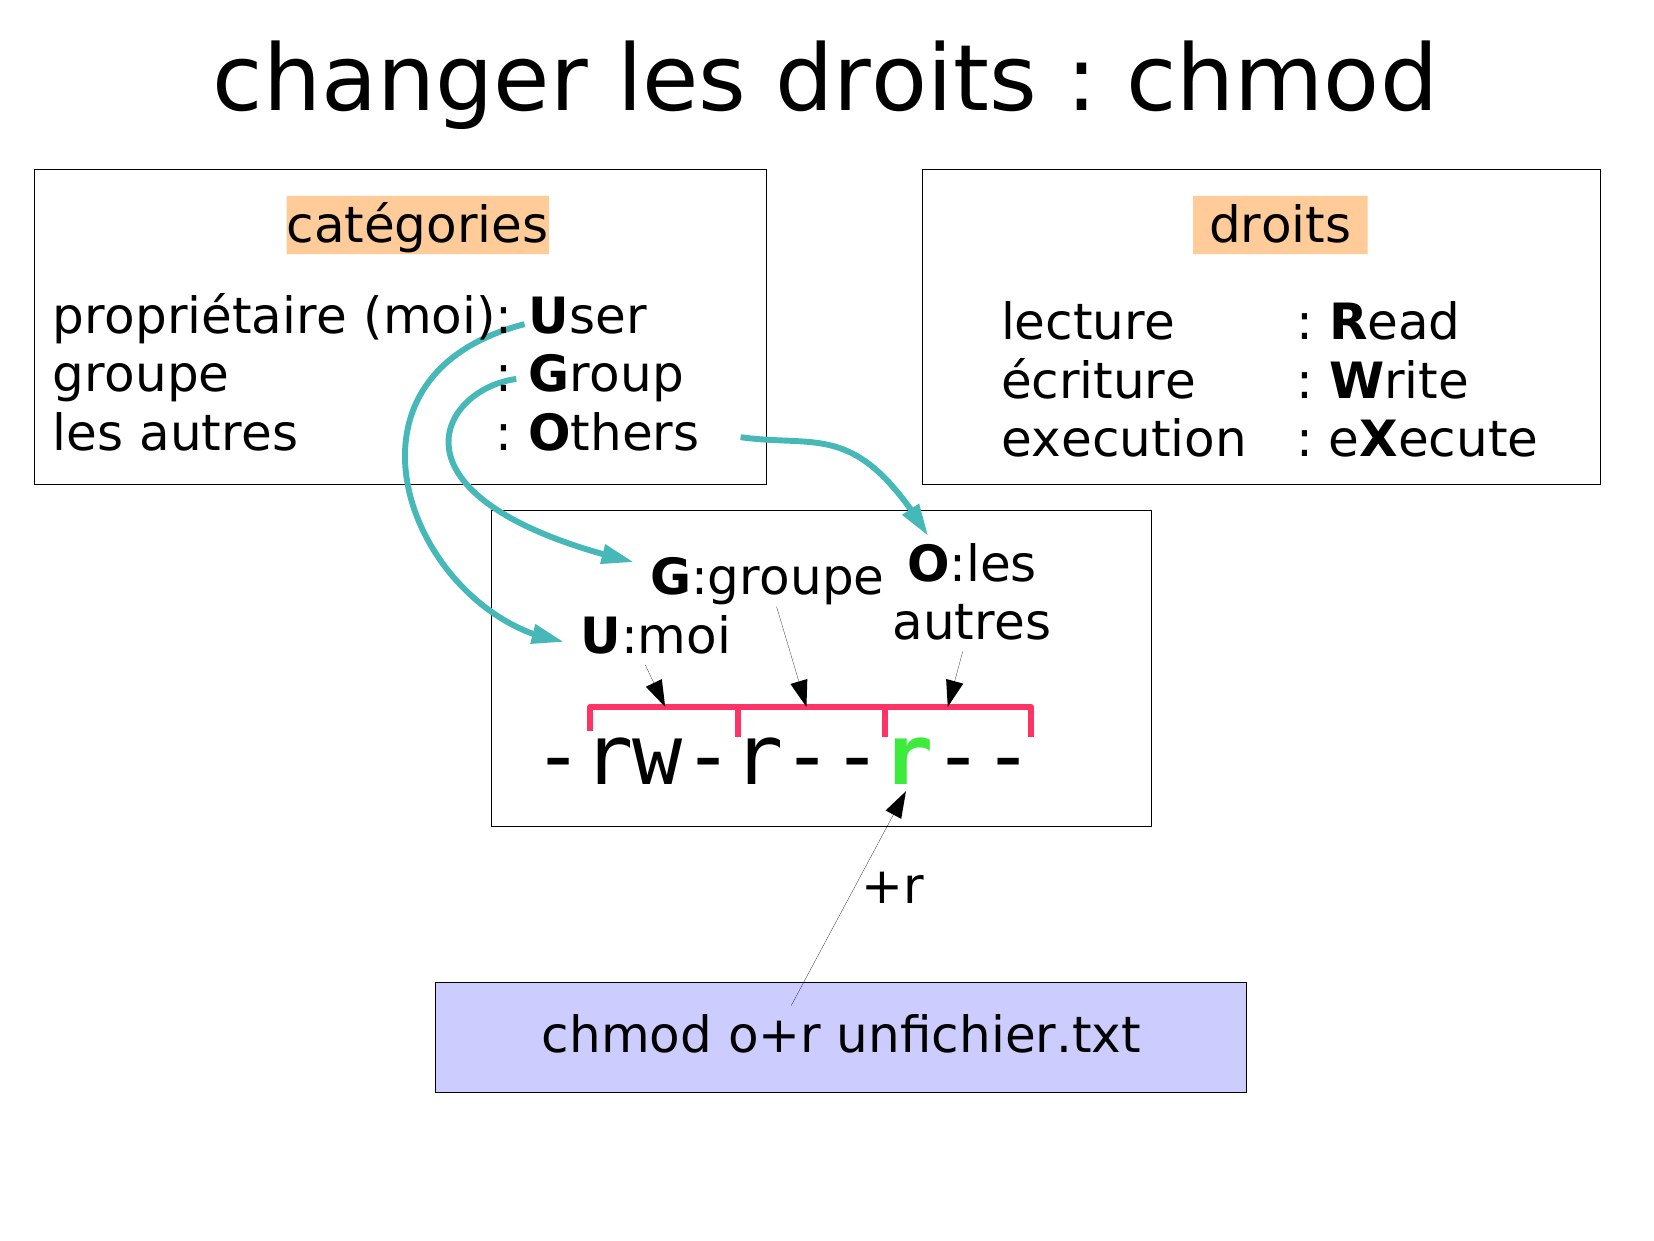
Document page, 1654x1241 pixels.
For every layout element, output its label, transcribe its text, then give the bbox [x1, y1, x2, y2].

text_box U:moi [580, 606, 732, 665]
text_box O:les autres [892, 535, 1052, 652]
text_box propriétaire (moi): User groupe : Group les autres : Others [52, 287, 768, 462]
text_box [435, 982, 1247, 1093]
text_box catégories [286, 195, 549, 255]
text_box chmod o+r unfichier.txt [541, 1005, 1142, 1064]
text_box +r [861, 857, 925, 916]
text_box droits [1193, 195, 1368, 255]
text_box -rw-r--r-- [533, 706, 1041, 805]
title changer les droits : chmod [15, 17, 1638, 140]
text_box G:groupe [650, 548, 885, 607]
text_box lecture : Read écriture : Write execution : eXecute [1001, 293, 1539, 469]
